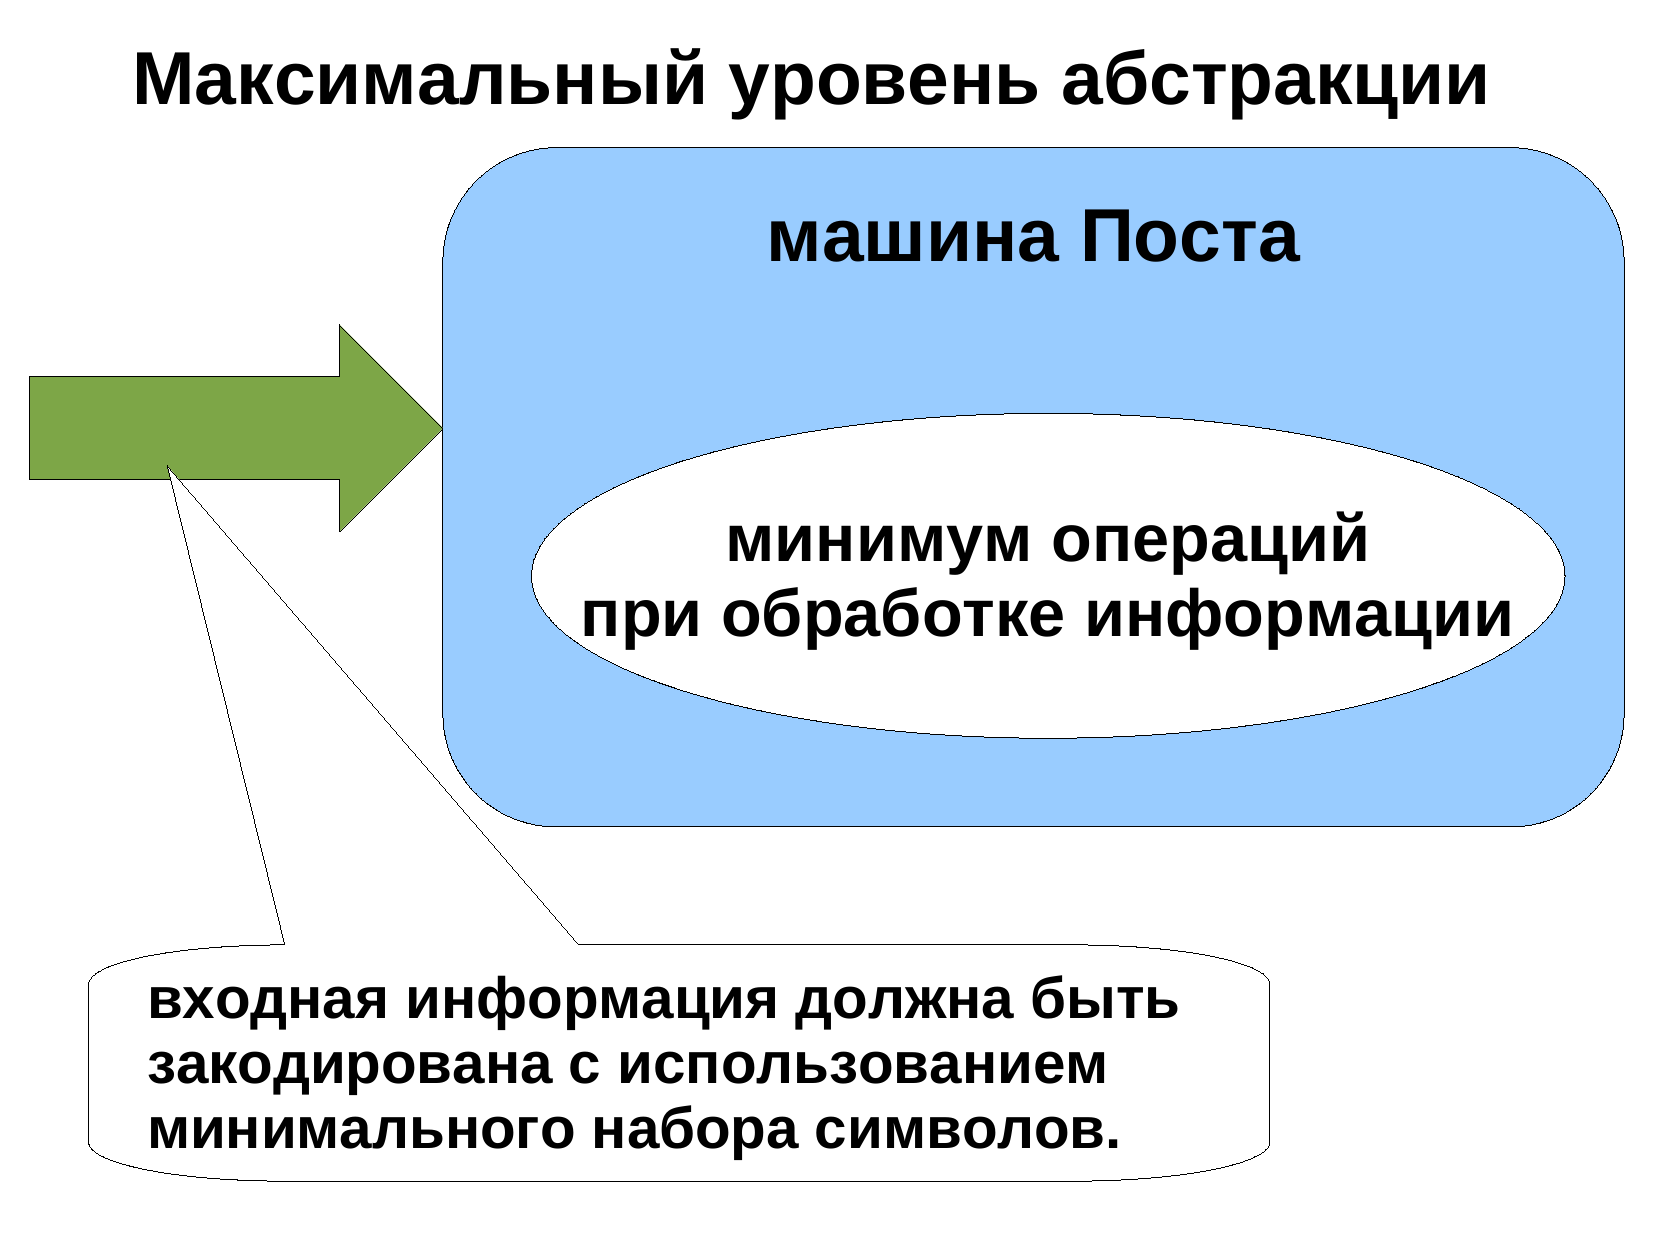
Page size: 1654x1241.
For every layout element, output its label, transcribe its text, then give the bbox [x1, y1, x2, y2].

text_box входная информация должна быть закодирована с использованием минимального набора символов. [88, 465, 1270, 1182]
text_box Максимальный уровень абстракции [0, 29, 1625, 129]
text_box минимум операций при обработке информации [531, 413, 1566, 739]
text_box машина Поста [442, 147, 1625, 827]
text_box [29, 324, 443, 532]
